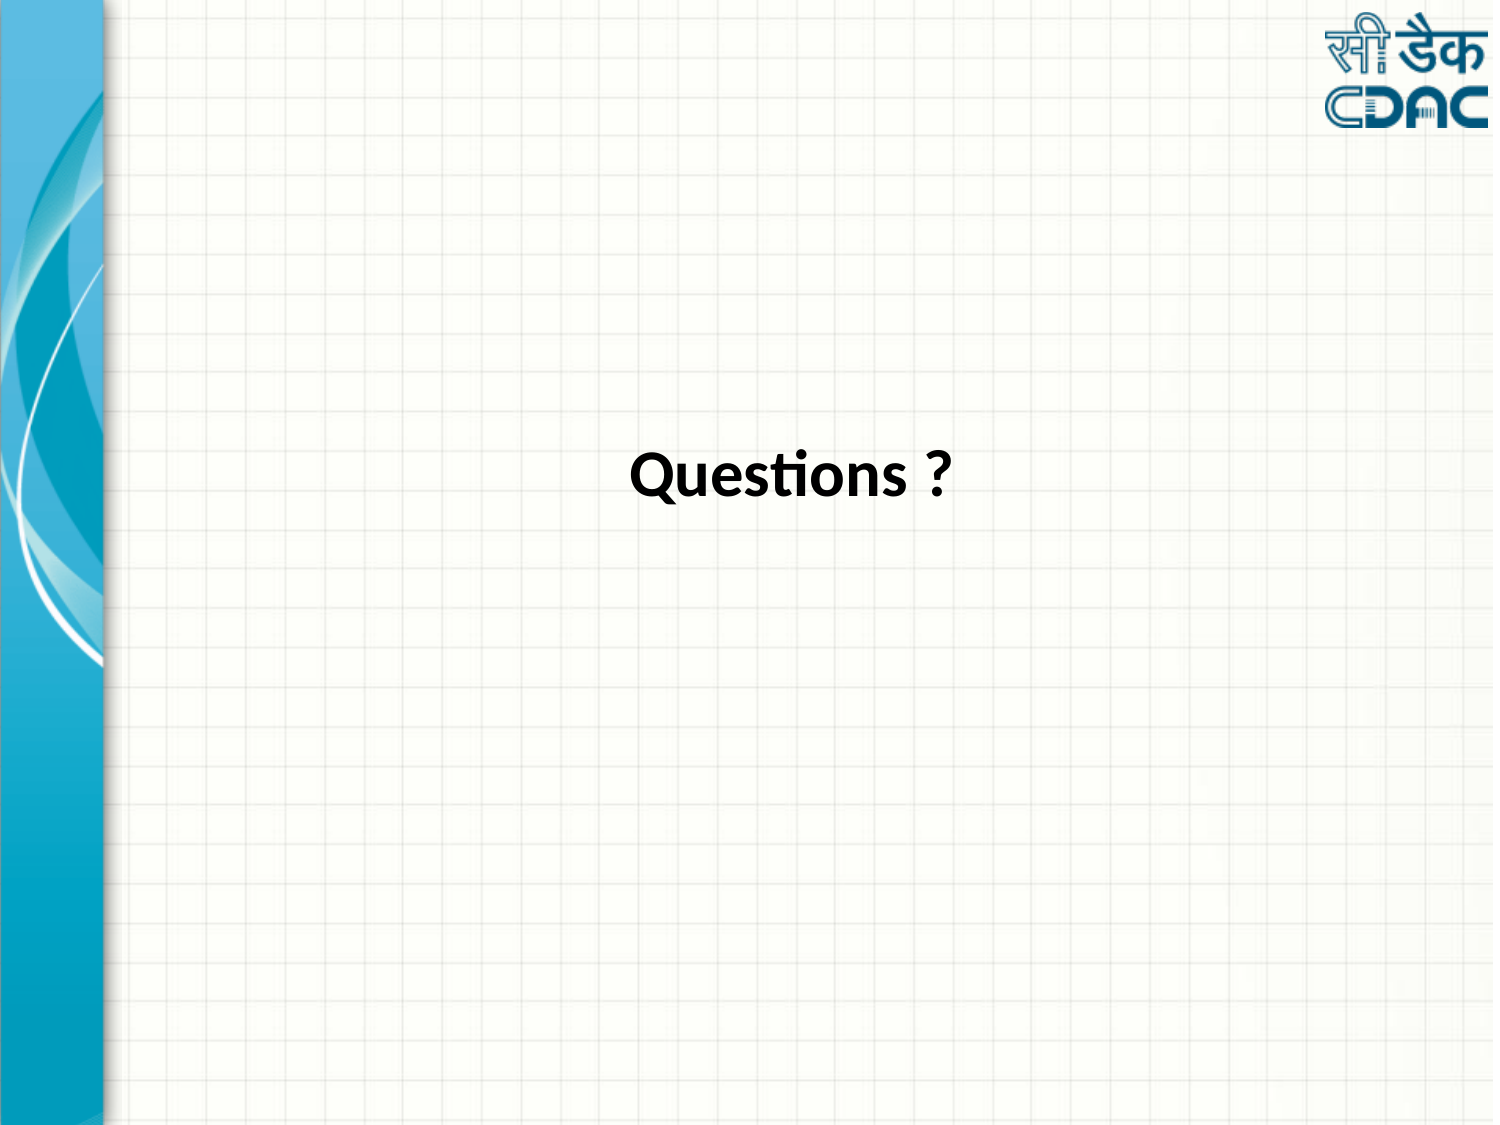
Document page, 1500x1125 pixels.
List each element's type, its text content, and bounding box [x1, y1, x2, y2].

text_box Questions ? [112, 262, 1463, 1005]
picture [0, 0, 1493, 1125]
